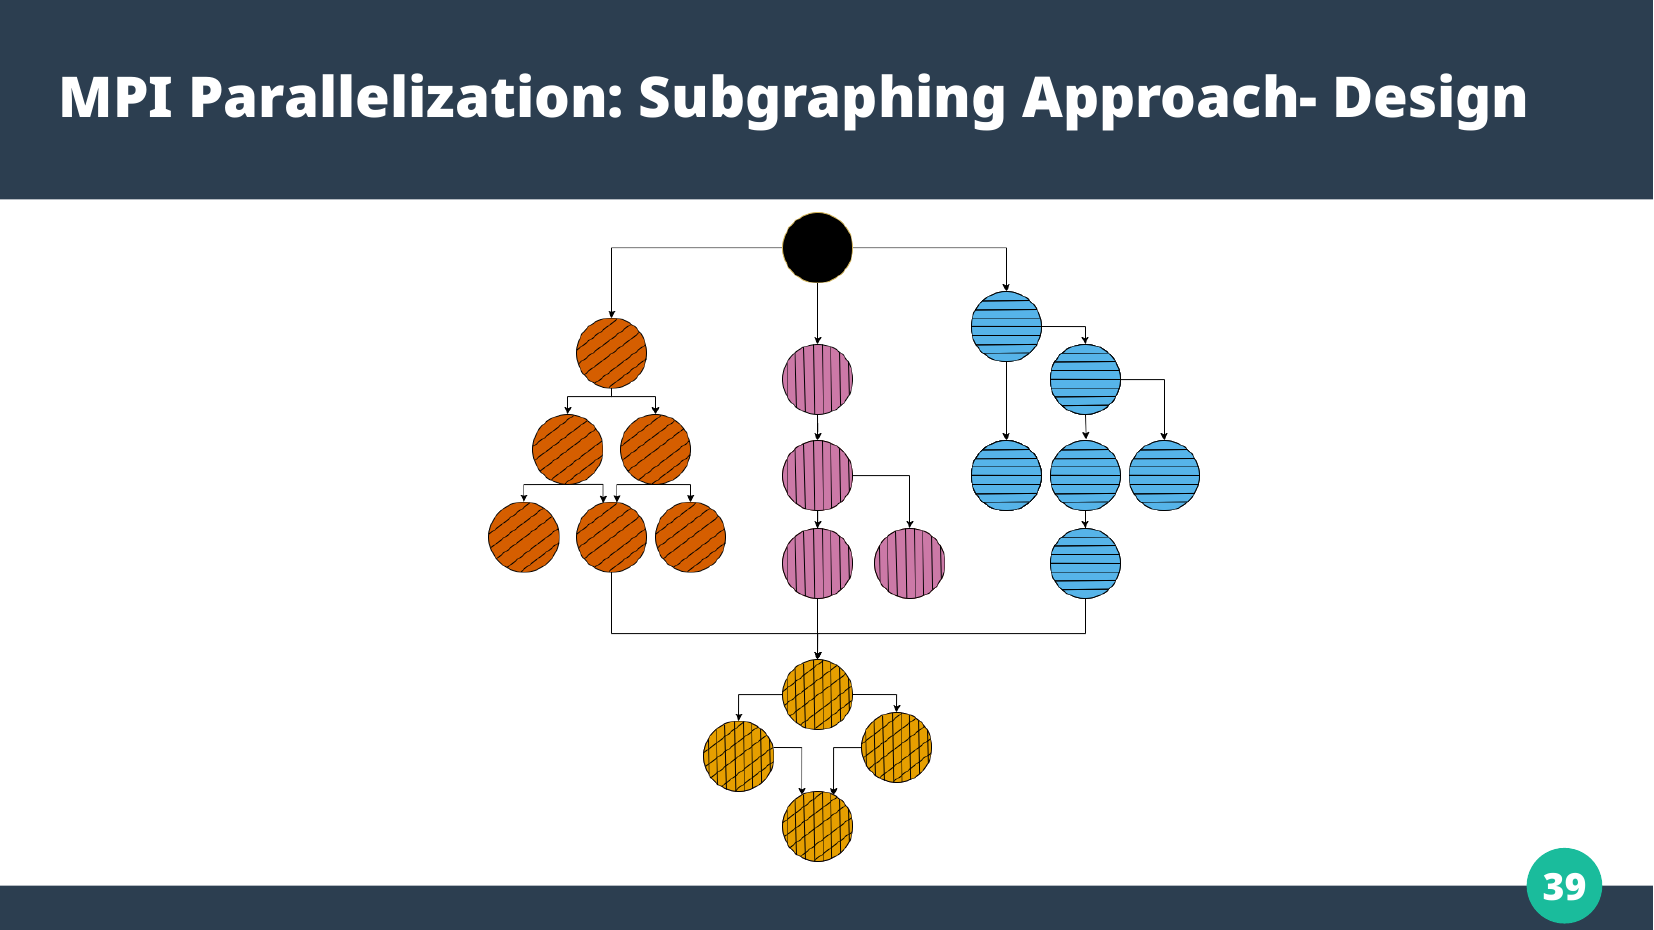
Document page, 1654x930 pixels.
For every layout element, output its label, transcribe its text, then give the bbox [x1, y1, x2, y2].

title MPI Parallelization: Subgraphing Approach- Design [58, 36, 1594, 155]
picture [488, 212, 1201, 863]
